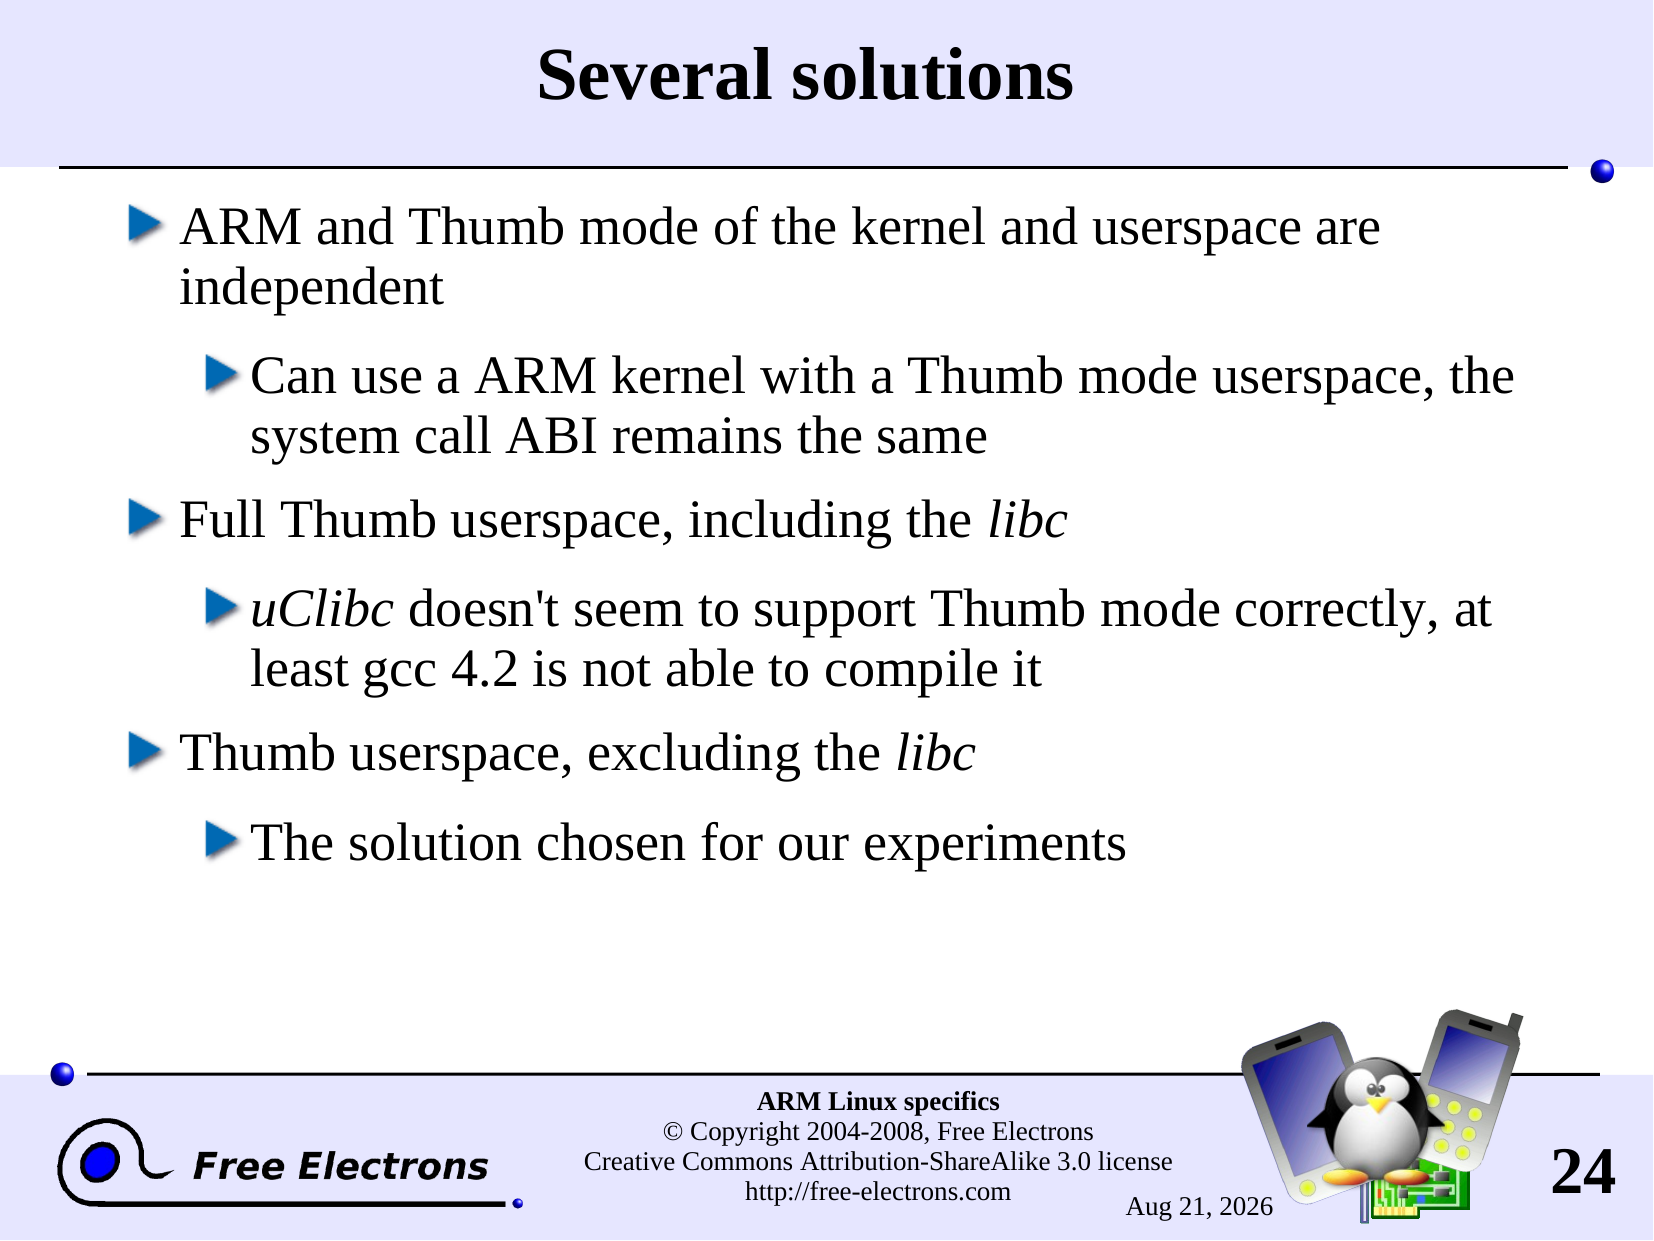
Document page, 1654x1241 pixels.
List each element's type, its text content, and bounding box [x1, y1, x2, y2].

picture [1225, 983, 1538, 1241]
picture [50, 1107, 527, 1216]
title Several solutions [60, 25, 1551, 124]
list ARM and Thumb mode of the kernel and userspace are independent Can use a ARM kernel with a Thumb mode userspace, the system call ABI remains the same Full Thumb userspace, including the libc uClibc doesn't seem to support Thumb mode correctly, at least gcc 4.2 is not able to compile it Thumb userspace, excluding the libc The solution chosen for our experiments [108, 195, 1521, 922]
